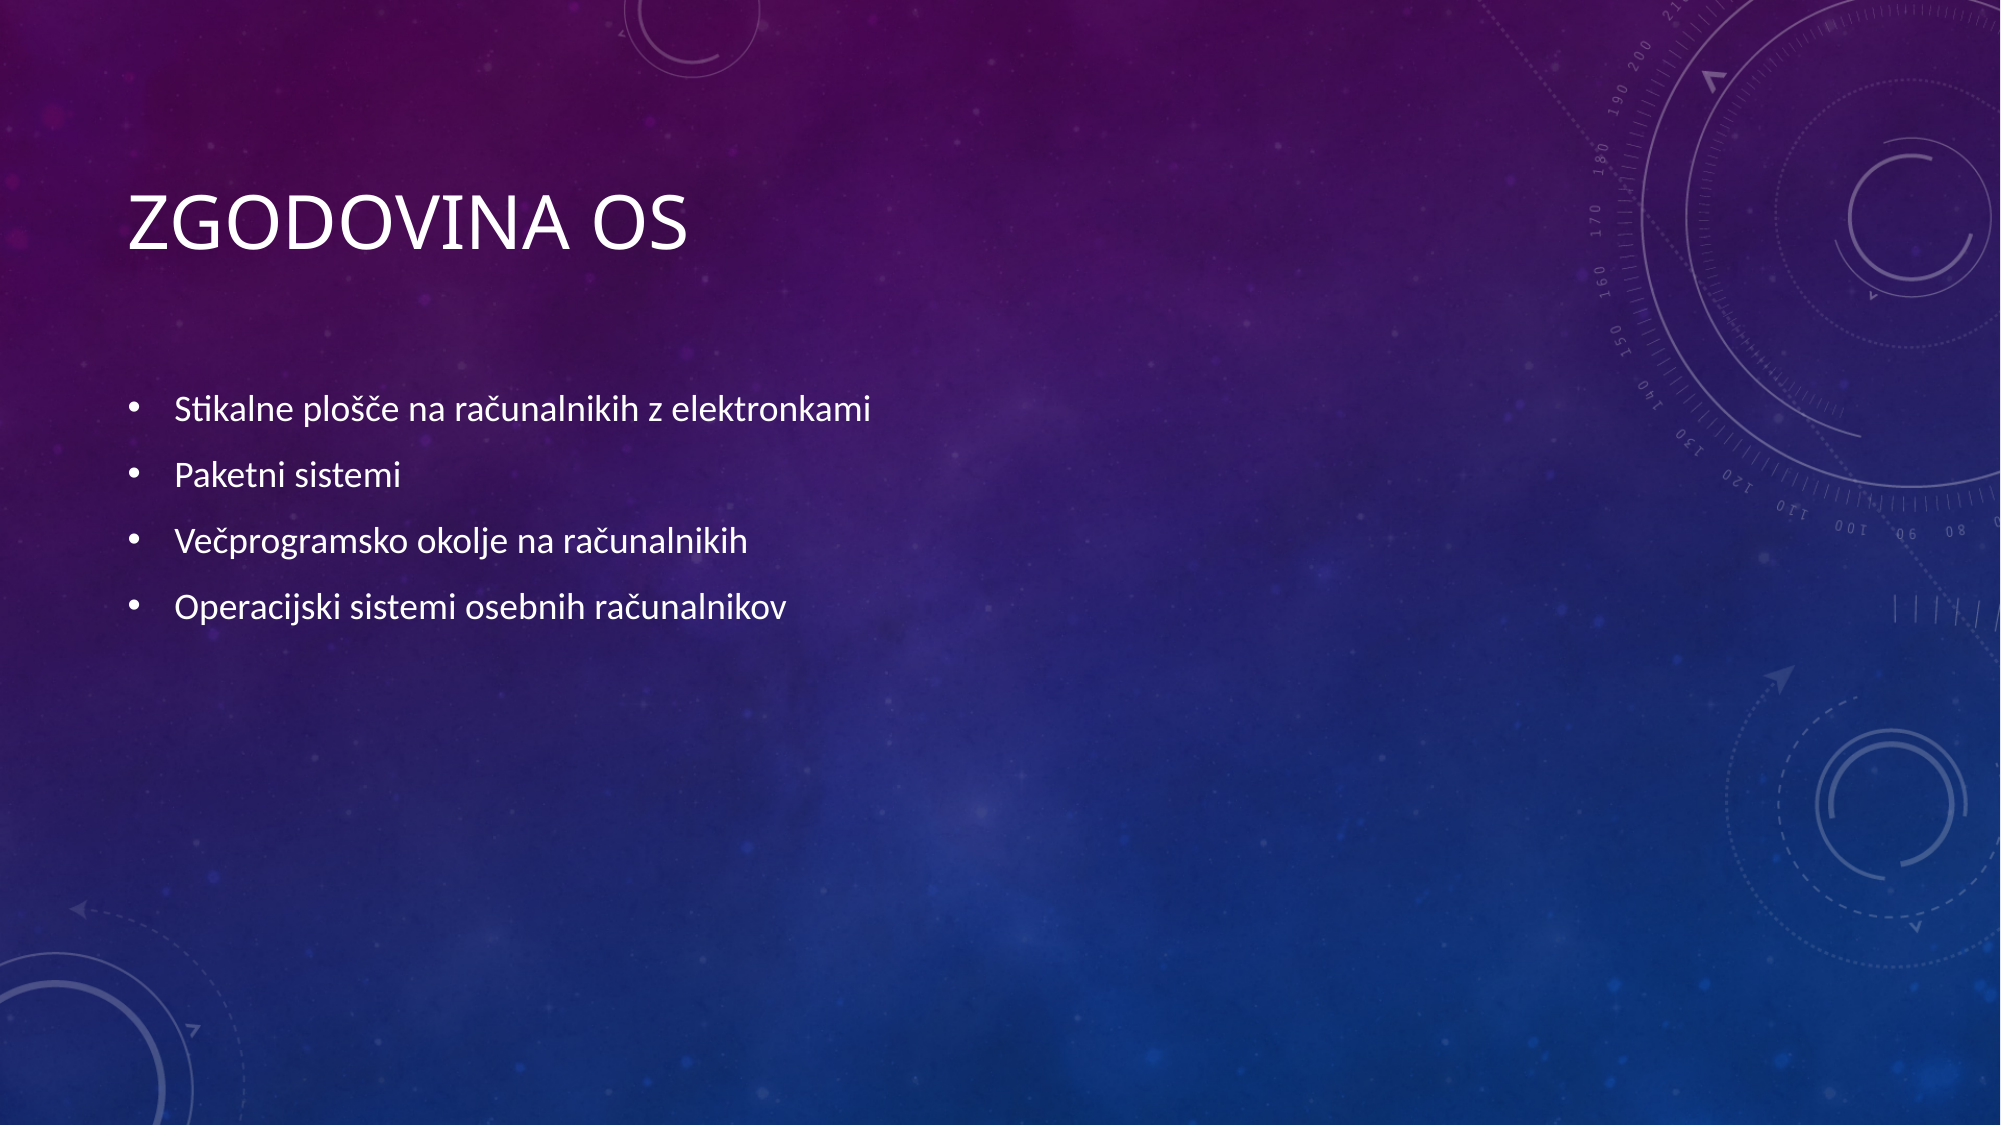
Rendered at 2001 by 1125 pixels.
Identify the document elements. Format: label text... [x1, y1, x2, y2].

list Stikalne plošče na računalnikih z elektronkami Paketni sistemi Večprogramsko okolje na računalnikih Operacijski sistemi osebnih računalnikov [112, 60, 1775, 950]
picture [0, 0, 2001, 1125]
